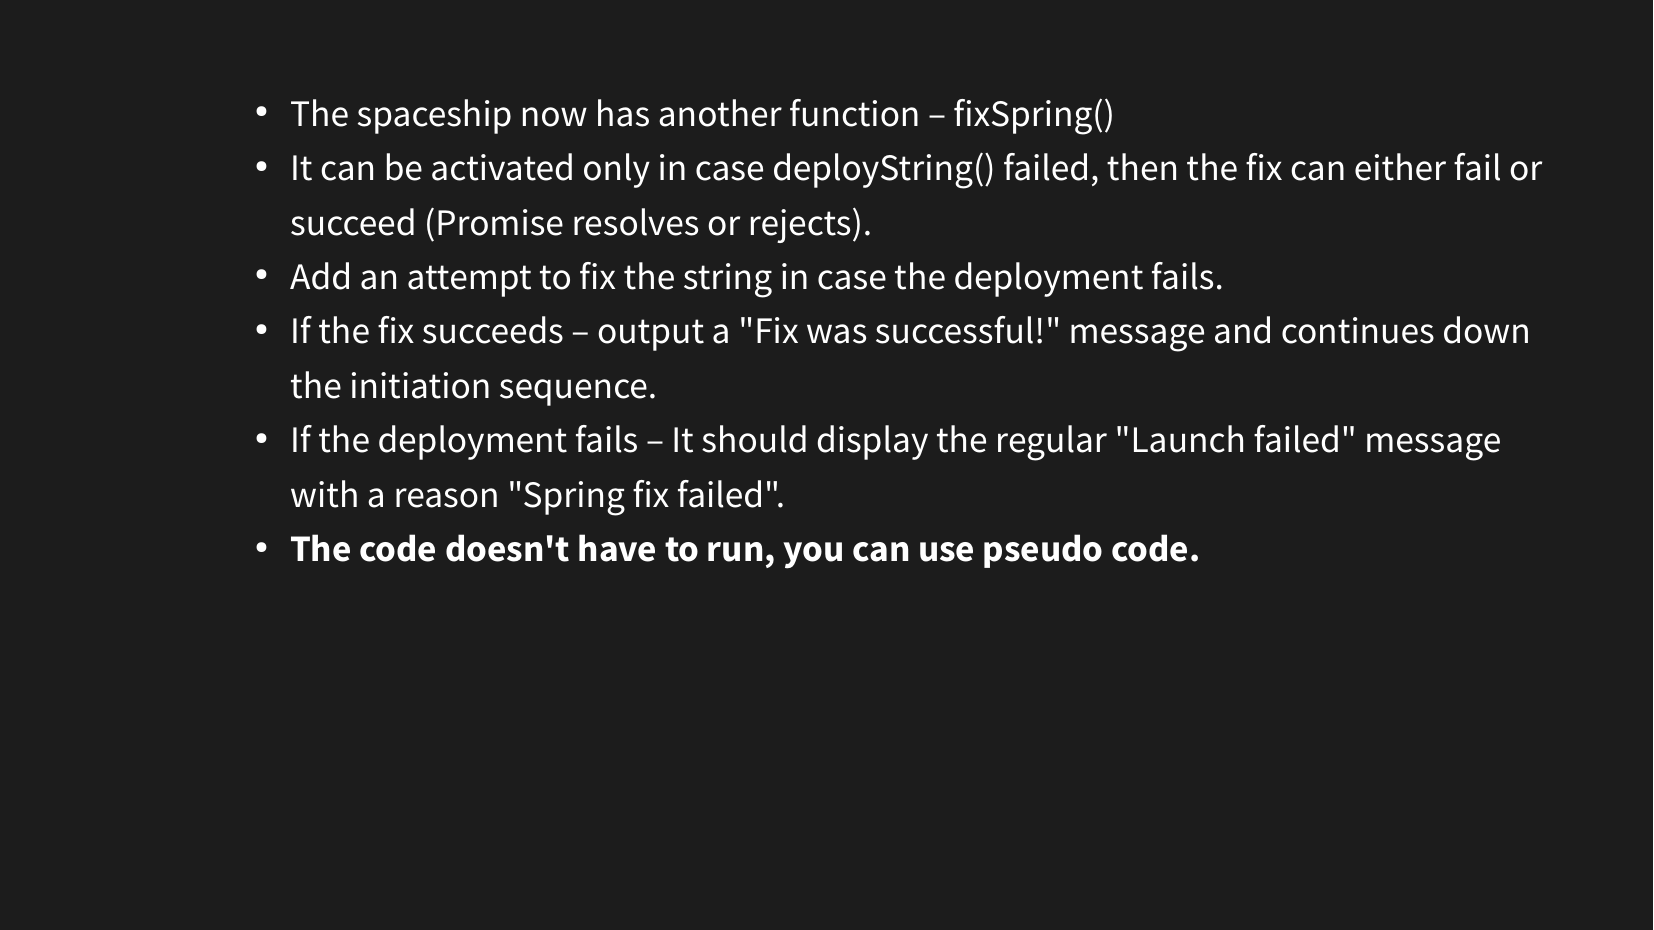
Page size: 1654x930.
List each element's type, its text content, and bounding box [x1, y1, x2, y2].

text_box The spaceship now has another function – fixSpring() It can be activated only in case deployString() failed, then the fix can either fail or succeed (Promise resolves or rejects). Add an attempt to fix the string in case the deployment fails. If the fix succeeds – output a "Fix was successful!" message and continues down the initiation sequence. If the deployment fails – It should display the regular "Launch failed" message with a reason "Spring fix failed". The code doesn't have to run, you can use pseudo code. [240, 75, 1576, 580]
